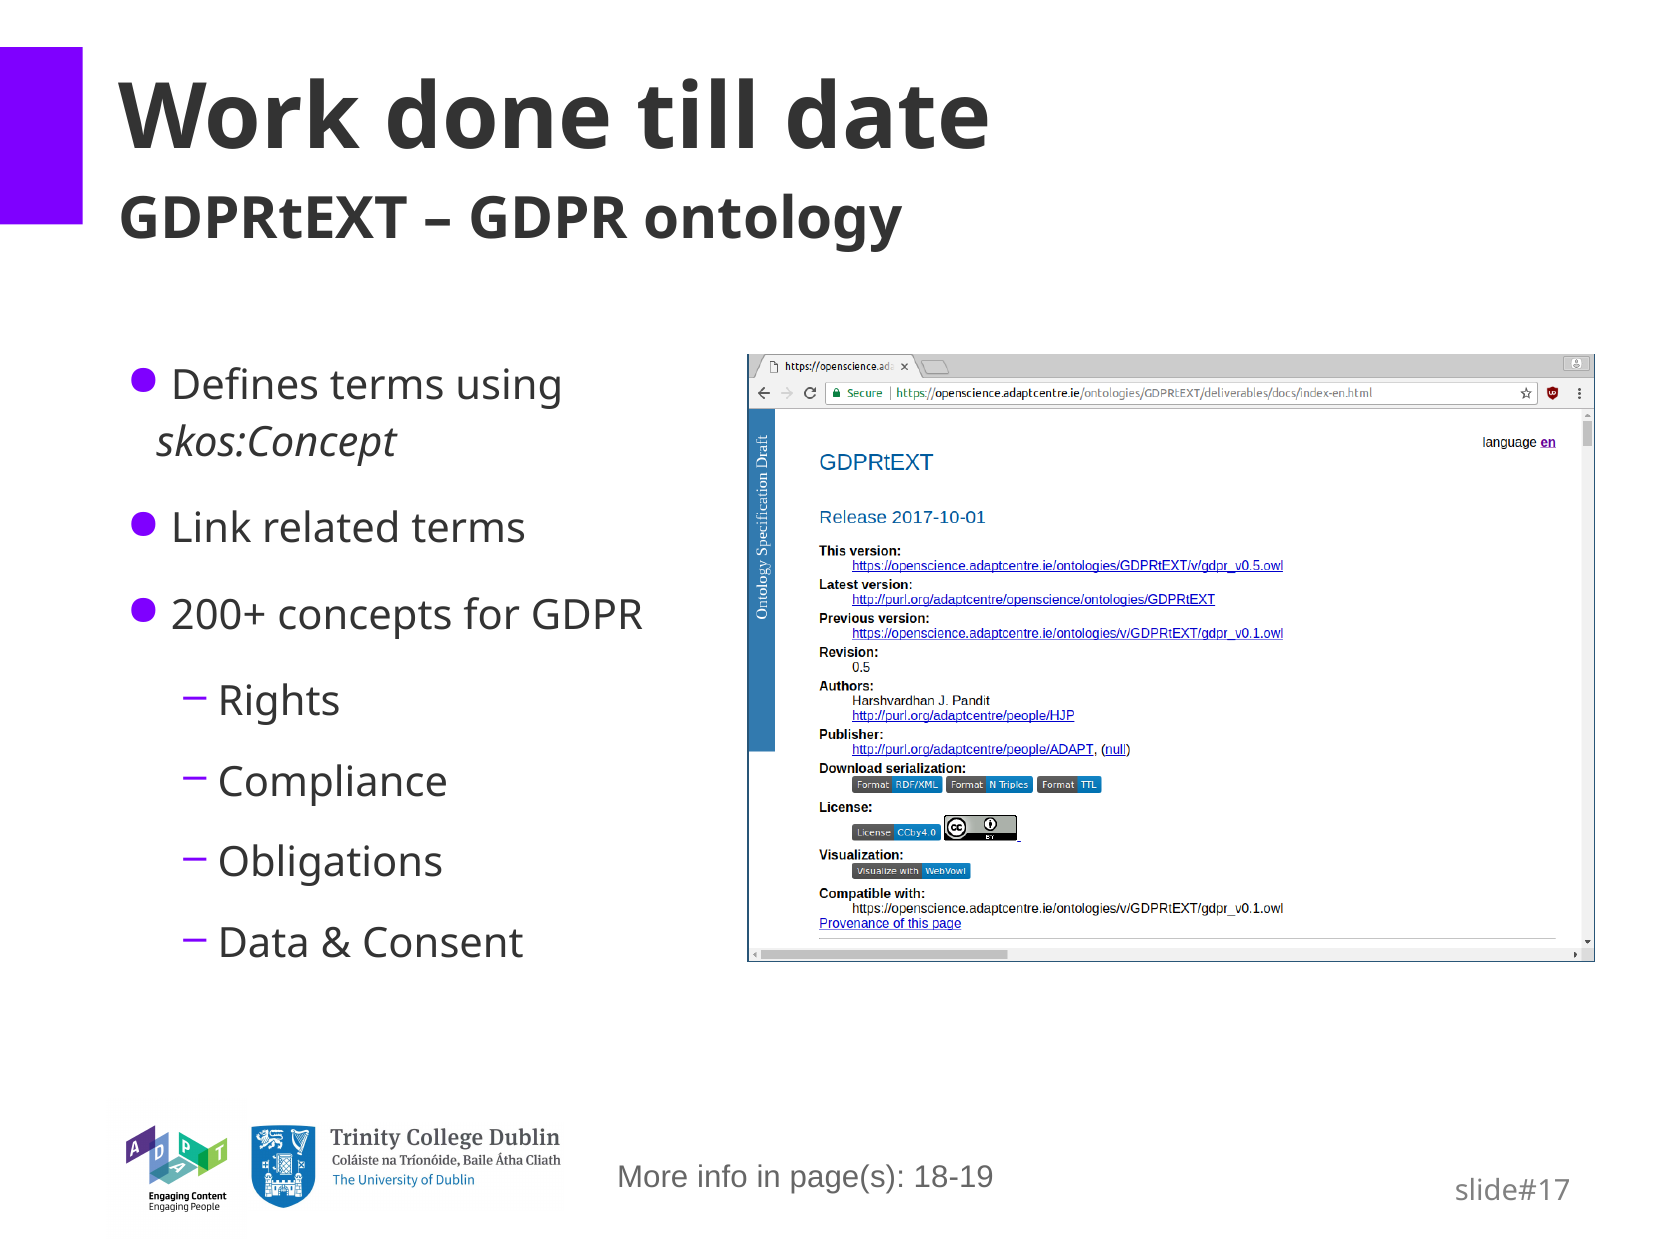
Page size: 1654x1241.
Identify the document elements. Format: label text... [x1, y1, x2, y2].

title Work done till date GDPRtEXT – GDPR ontology [118, 49, 1571, 257]
text_box More info in page(s): 18-19 [602, 1151, 1418, 1202]
picture [106, 1098, 247, 1239]
picture [747, 354, 1595, 962]
picture [248, 1122, 564, 1211]
list Defines terms using skos:Concept Link related terms 200+ concepts for GDPR Rights Compliance Obligations Data & Consent [118, 354, 810, 1074]
